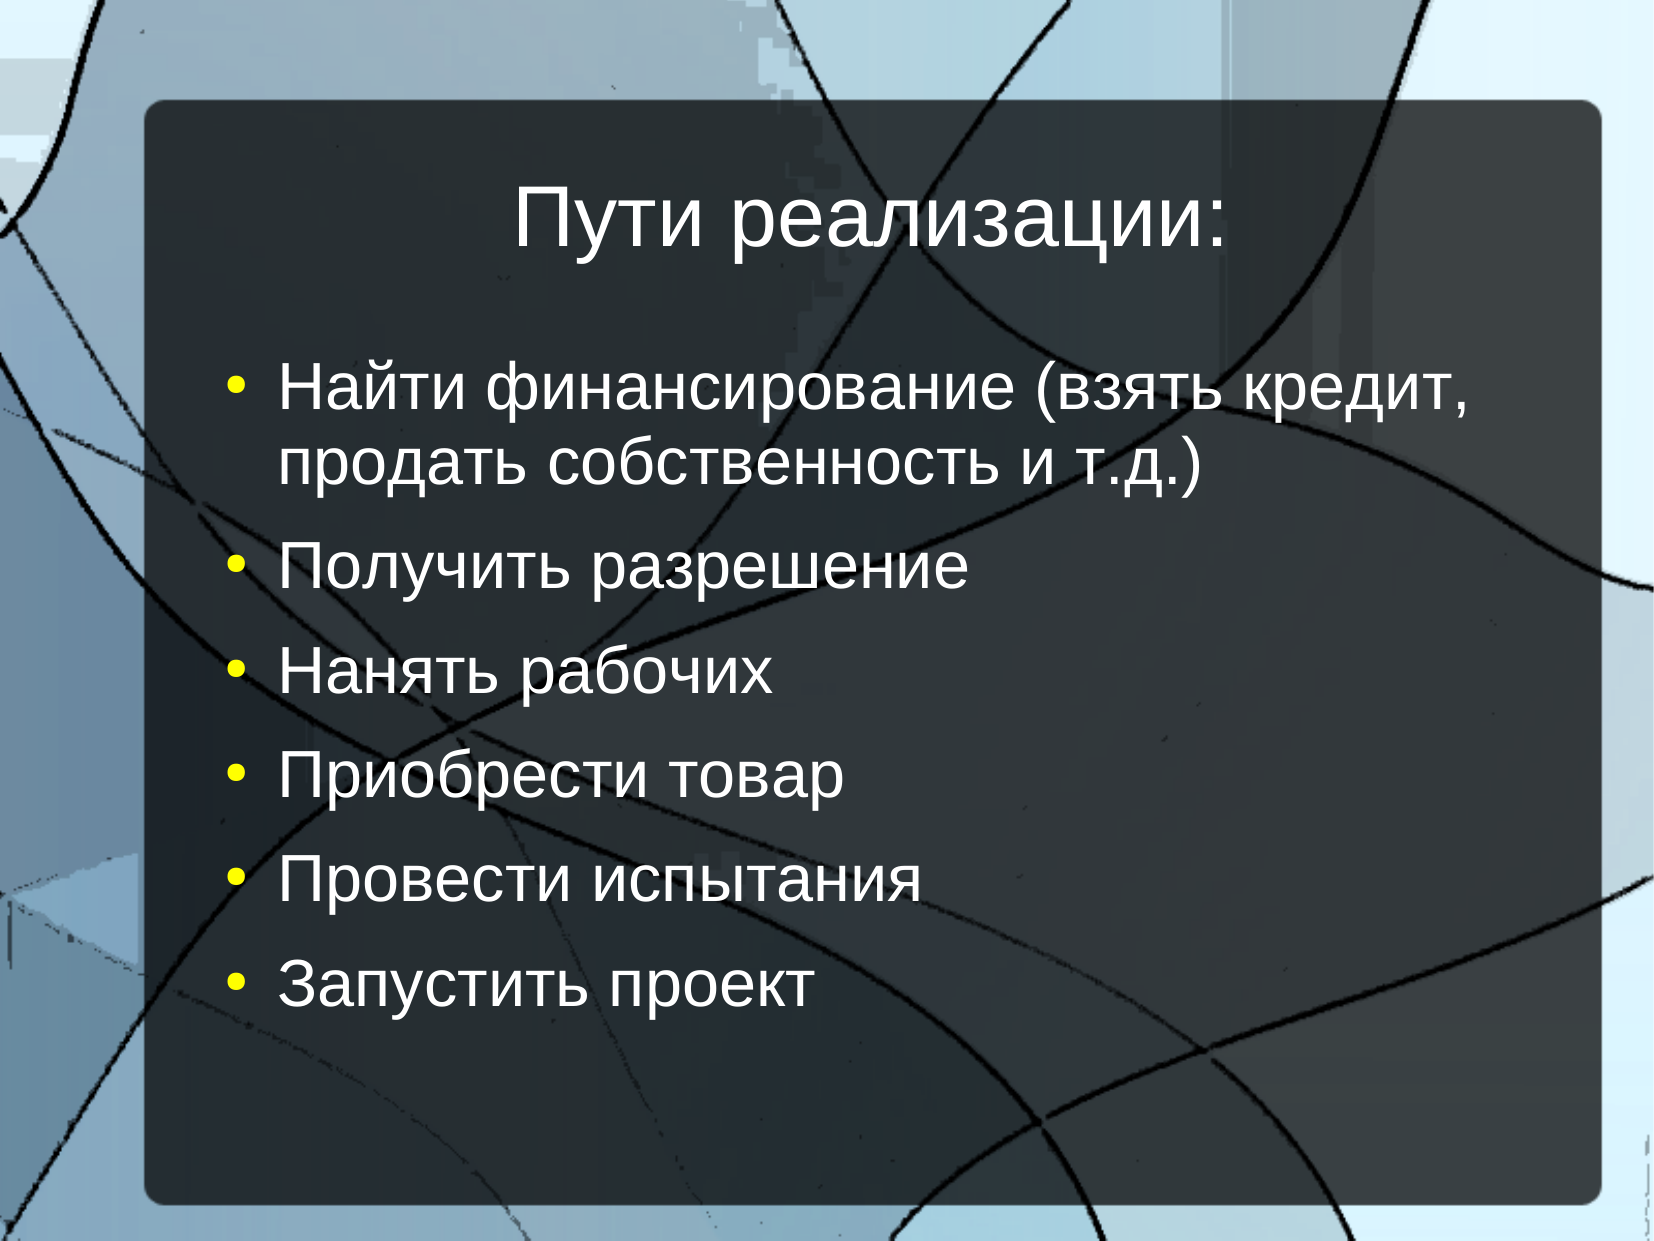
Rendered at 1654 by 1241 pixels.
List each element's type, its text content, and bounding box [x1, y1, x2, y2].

picture [0, 0, 1654, 1241]
title Пути реализации: [159, 108, 1583, 325]
list Найти финансирование (взять кредит, продать собственность и т.д.) Получить разрешение Нанять рабочих Приобрести товар Провести испытания Запустить проект [206, 349, 1571, 1241]
